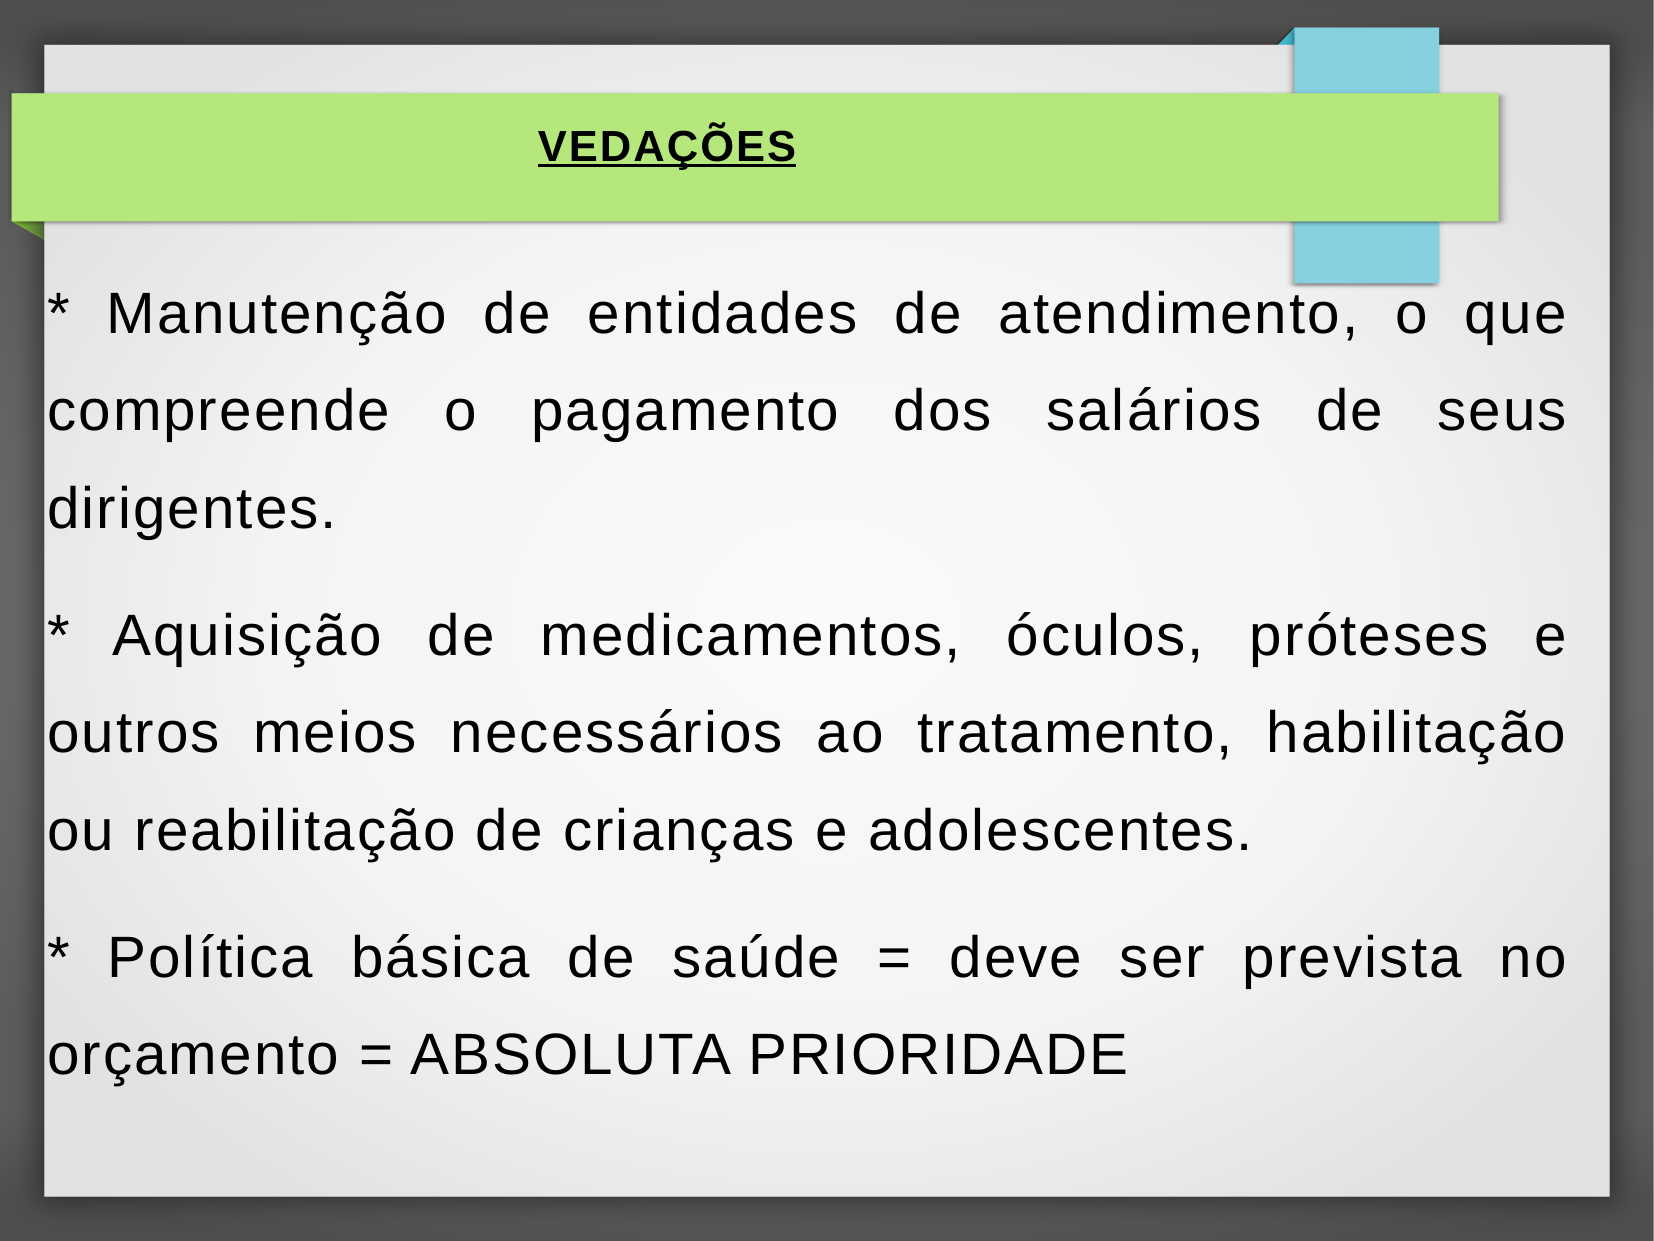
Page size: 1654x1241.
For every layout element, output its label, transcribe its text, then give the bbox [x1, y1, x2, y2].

title VEDAÇÕES [82, 18, 1252, 172]
picture [0, 0, 1654, 1241]
list * Manutenção de entidades de atendimento, o que compreende o pagamento dos salários de seus dirigentes. * Aquisição de medicamentos, óculos, próteses e outros meios necessários ao tratamento, habilitação ou reabilitação de crianças e adolescentes. * Política básica de saúde = deve ser prevista no orçamento = ABSOLUTA PRIORIDADE [47, 248, 1571, 1193]
